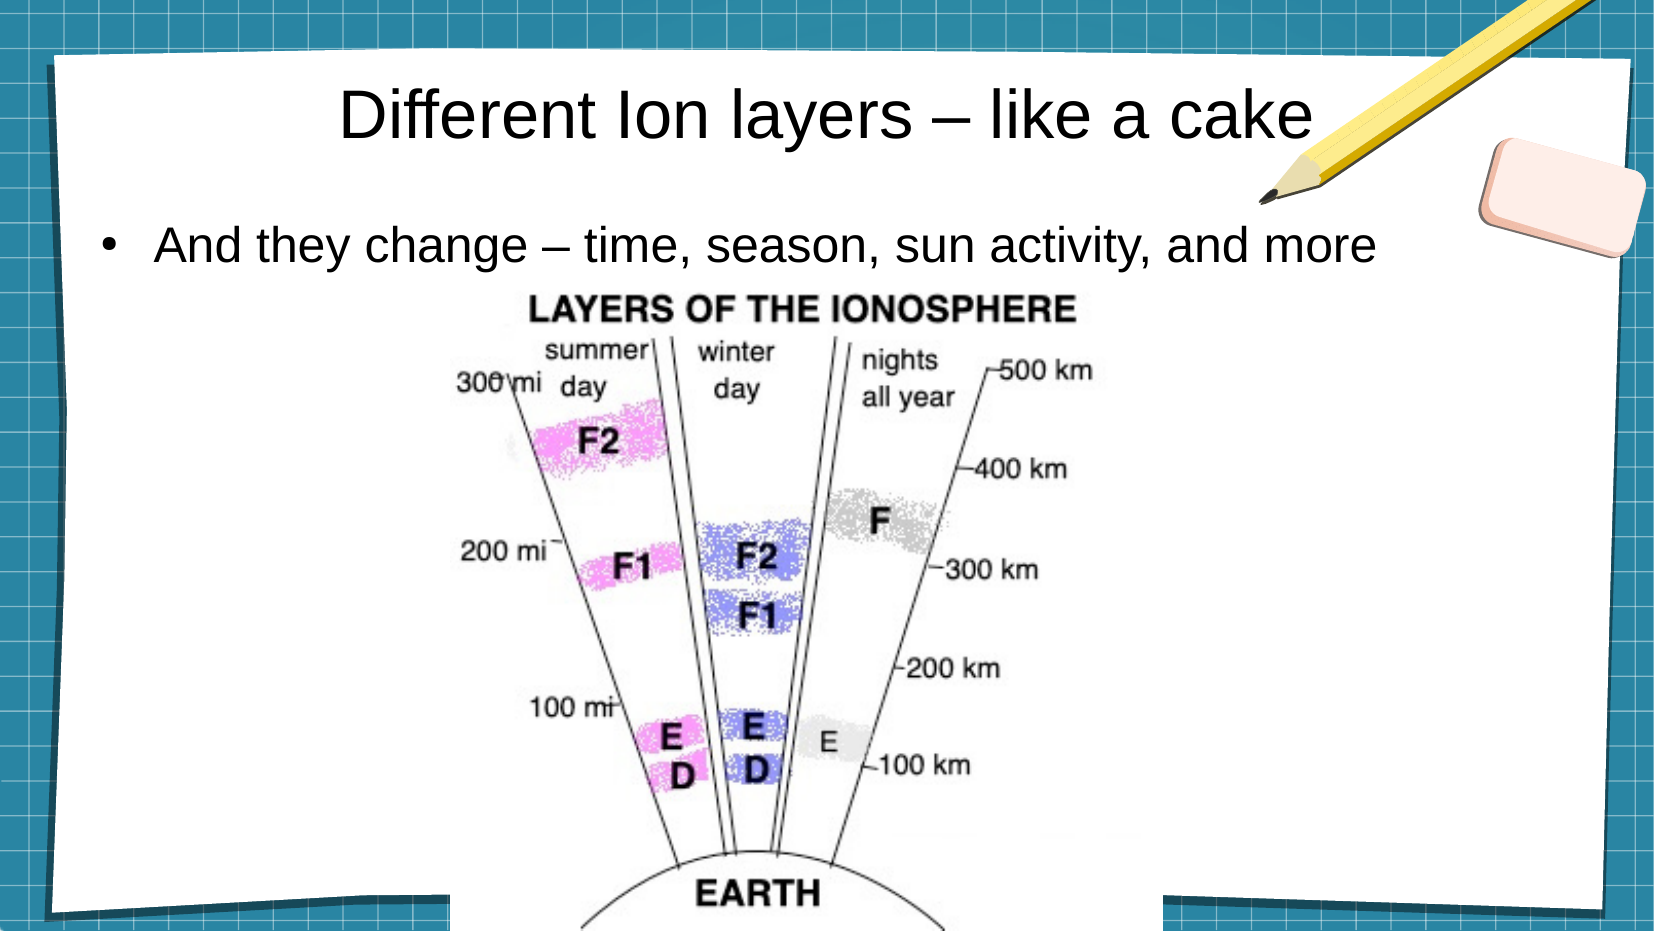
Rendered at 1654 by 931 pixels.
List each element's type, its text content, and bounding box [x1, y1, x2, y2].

picture [450, 275, 1163, 931]
list And they change – time, season, sun activity, and more [82, 217, 1571, 301]
title Different Ion layers – like a cake [82, 37, 1571, 193]
